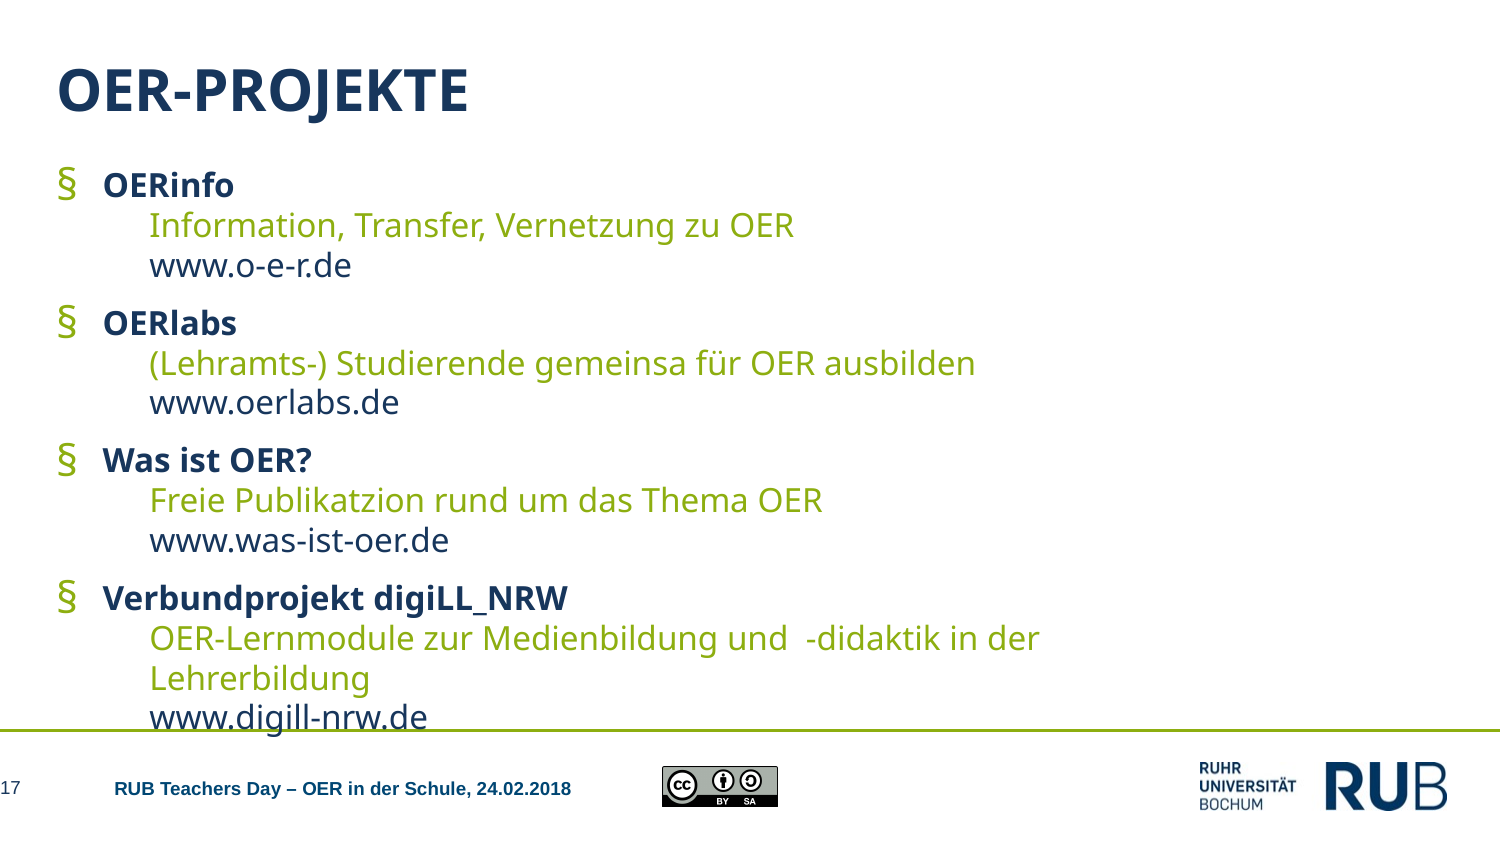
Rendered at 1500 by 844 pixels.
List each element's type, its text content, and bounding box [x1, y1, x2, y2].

picture [662, 766, 778, 808]
text_box 17 [0, 764, 85, 810]
text_box RUB Teachers Day – OER in der Schule, 24.02.2018 [114, 776, 948, 822]
text_box OER-Projekte [55, 53, 1002, 124]
text_box OERinfo Information, Transfer, Vernetzung zu OER www.o-e-r.de OERlabs (Lehramts-) Studierende gemeinsa für OER ausbilden www.oerlabs.de Was ist OER? Freie Publikatzion rund um das Thema OER www.was-ist-oer.de Verbundprojekt digiLL_NRW OER-Lernmodule zur Medienbildung und -didaktik in der Lehrerbildung www.digill-nrw.de [55, 164, 1167, 687]
